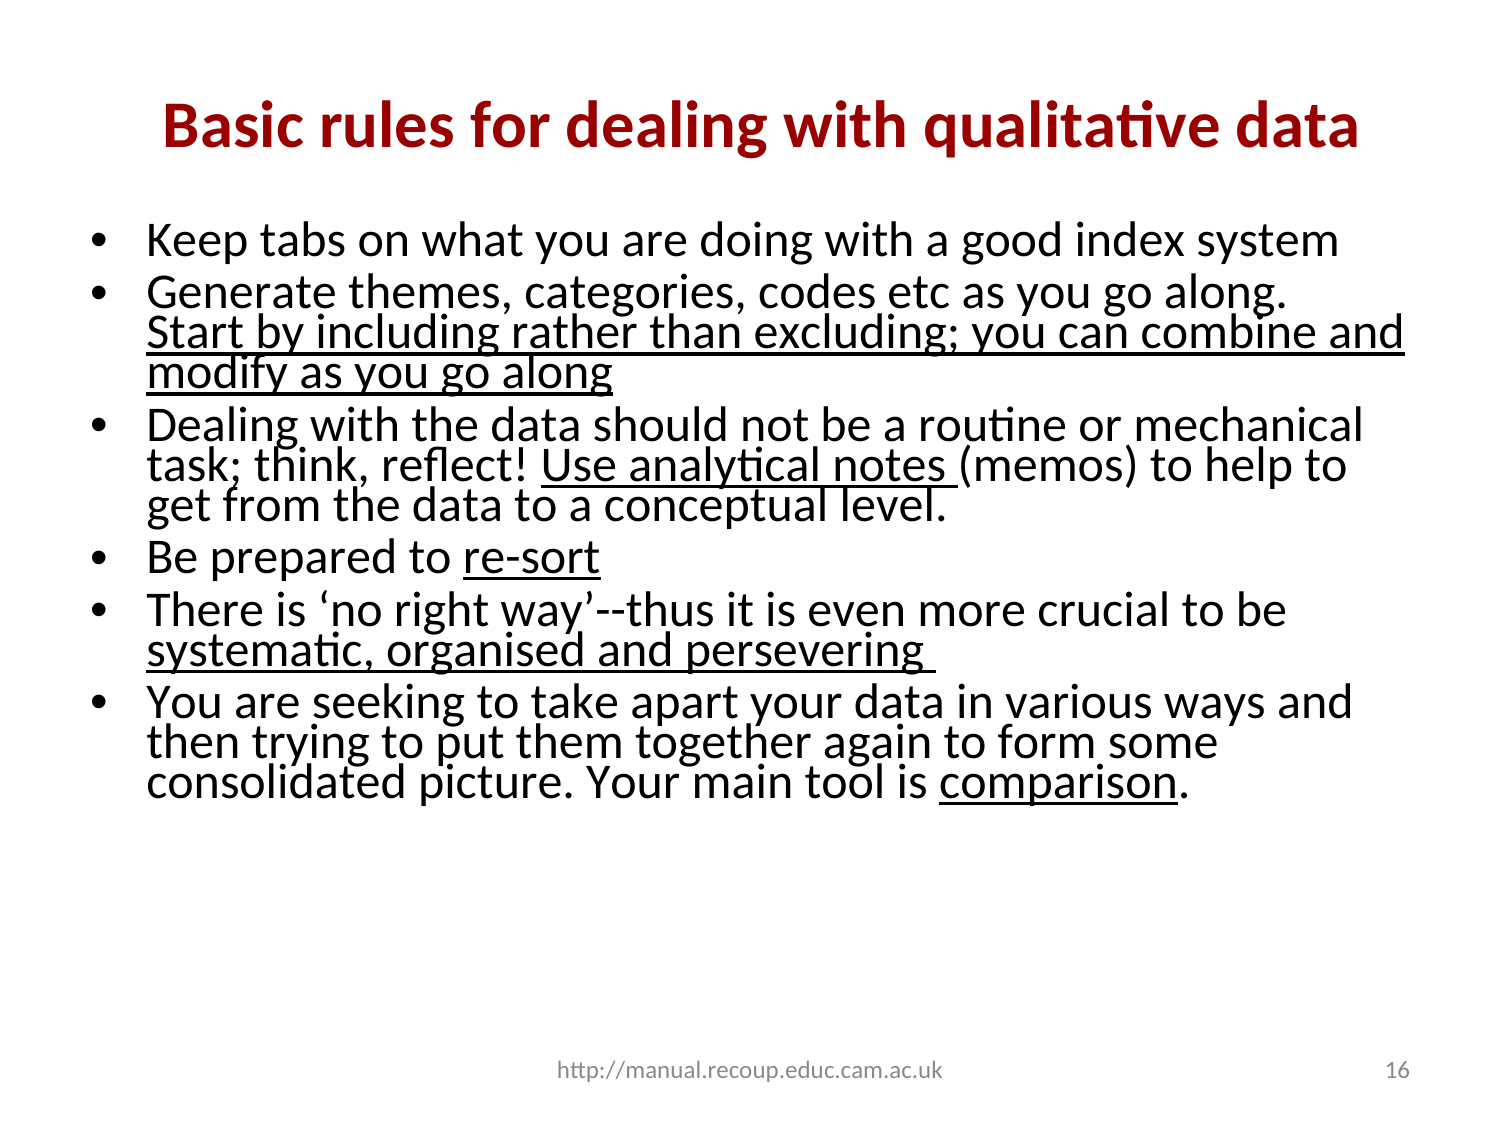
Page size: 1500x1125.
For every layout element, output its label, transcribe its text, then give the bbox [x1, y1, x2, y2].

title Basic rules for dealing with qualitative data [50, 37, 1476, 225]
list Keep tabs on what you are doing with a good index system Generate themes, categories, codes etc as you go along. Start by including rather than excluding; you can combine and modify as you go along Dealing with the data should not be a routine or mechanical task; think, reflect! Use analytical notes (memos) to help to get from the data to a conceptual level. Be prepared to re-sort There is ‘no right way’--thus it is even more crucial to be systematic, organised and persevering You are seeking to take apart your data in various ways and then trying to put them together again to form some consolidated picture. Your main tool is comparison. [75, 217, 1426, 1123]
